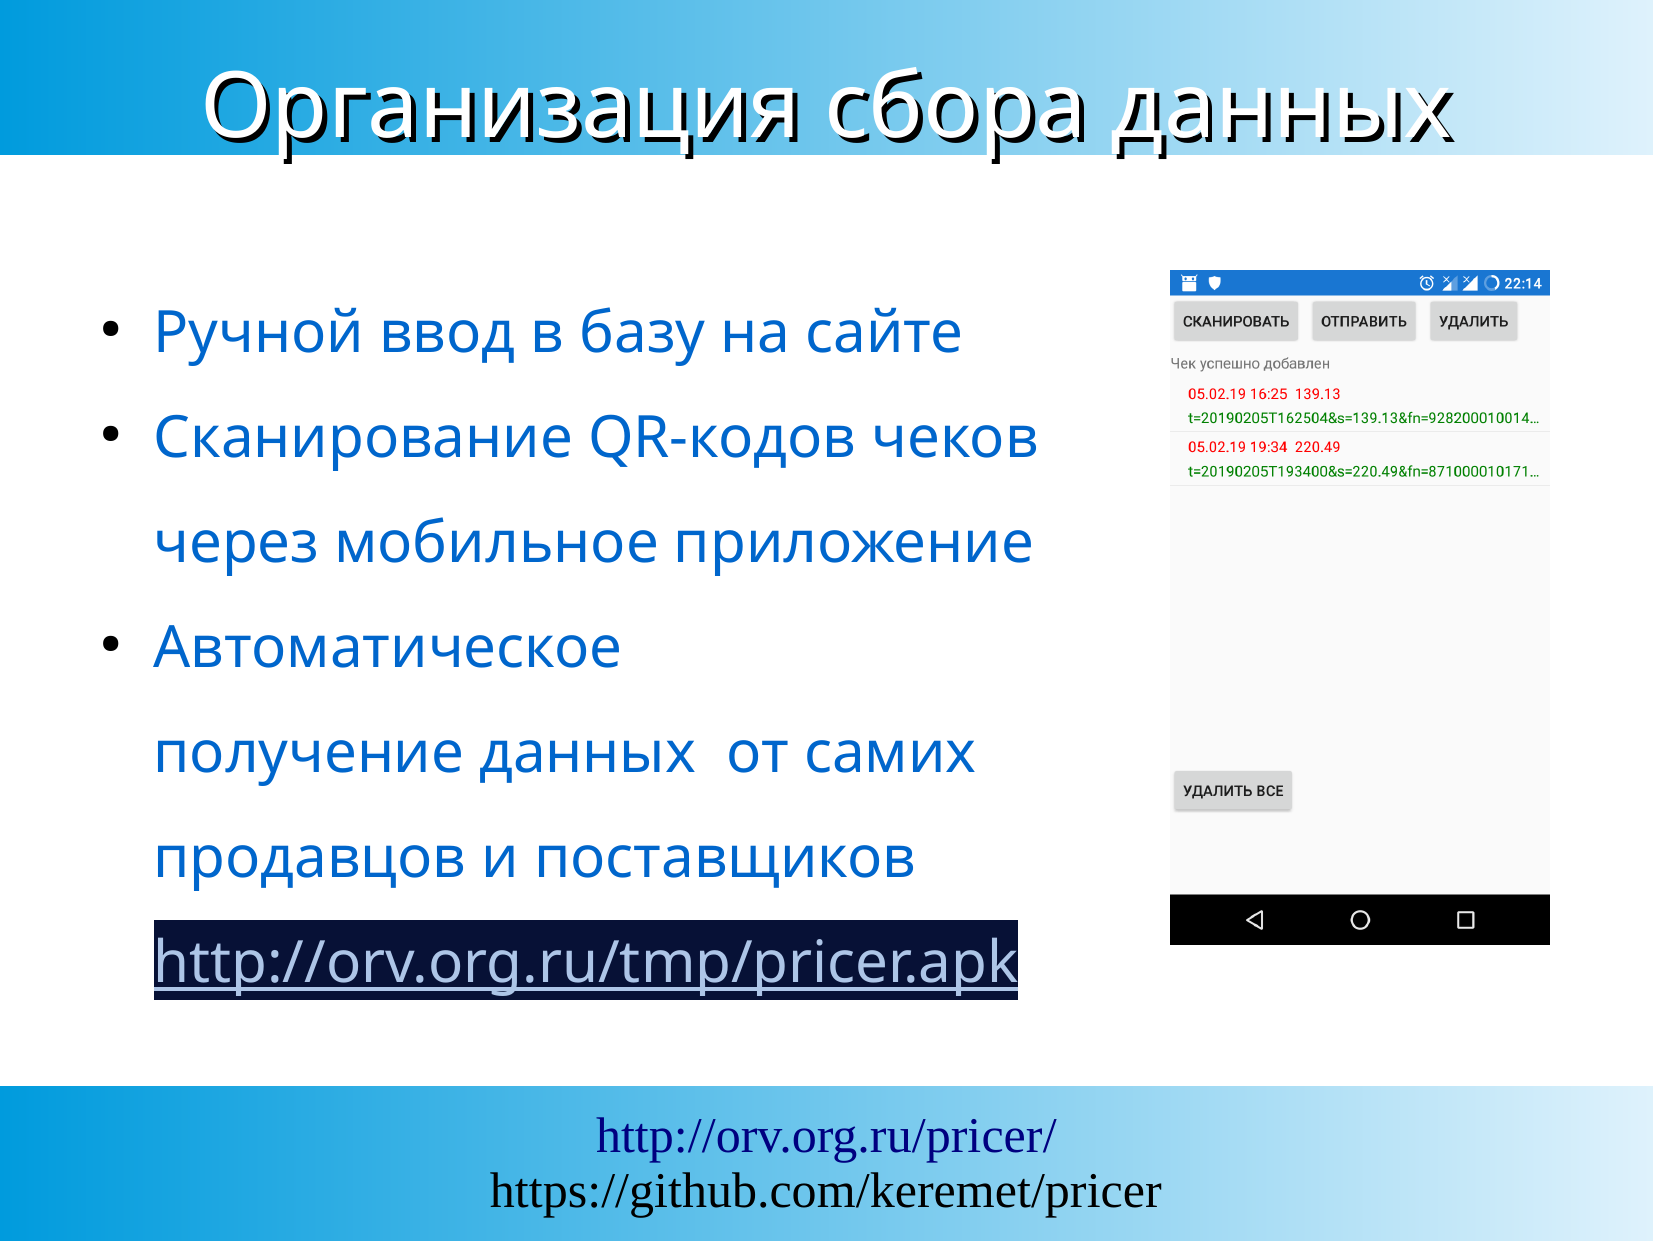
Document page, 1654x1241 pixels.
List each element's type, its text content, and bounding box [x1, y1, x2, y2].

list Ручной ввод в базу на сайте Сканирование QR-кодов чеков через мобильное приложение Автоматическое получение данных от самих продавцов и поставщиков http://orv.org.ru/tmp/pricer.apk [82, 290, 1126, 1010]
picture [1170, 270, 1550, 946]
title Организация сбора данных [82, 48, 1571, 156]
